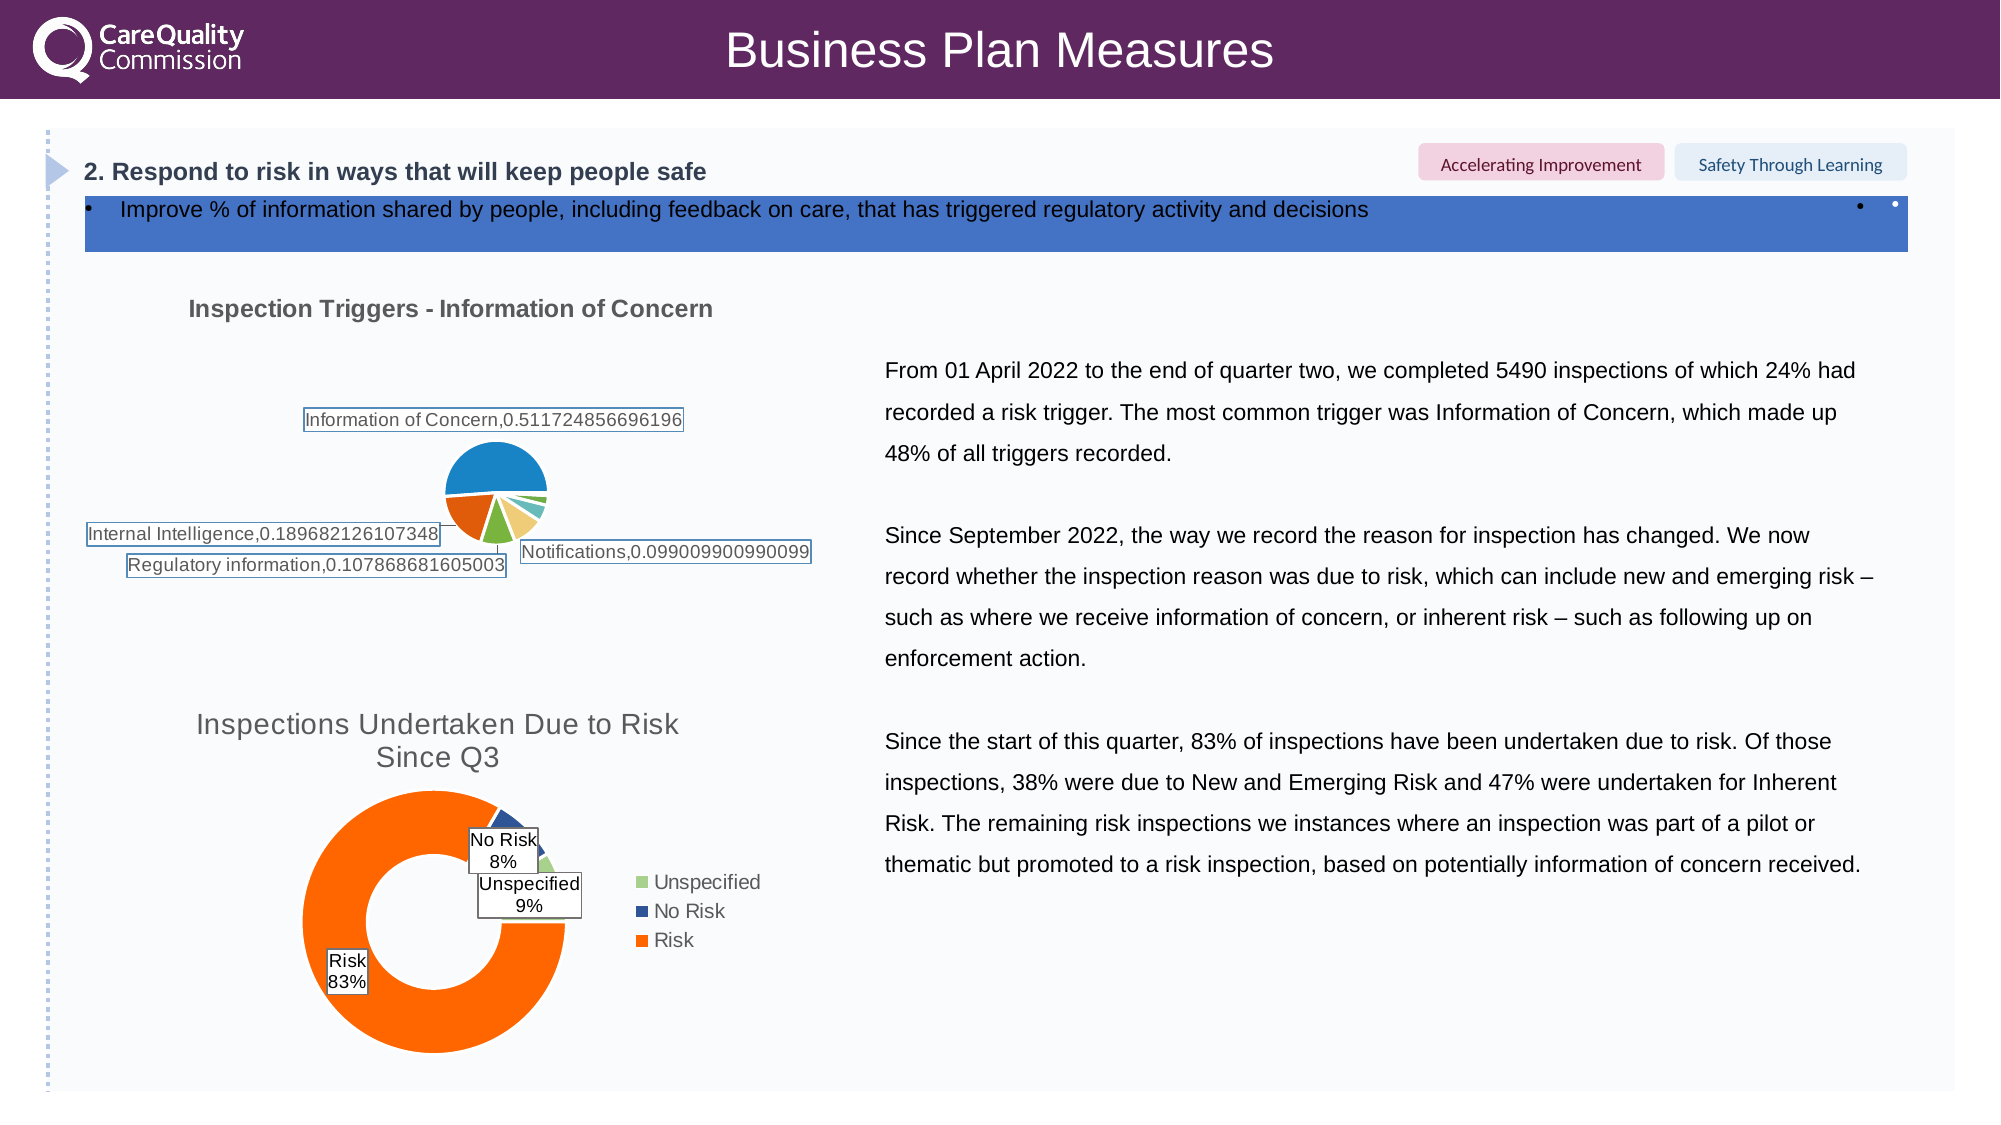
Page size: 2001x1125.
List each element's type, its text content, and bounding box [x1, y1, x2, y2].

chart [85, 273, 812, 1082]
text_box From 01 April 2022 to the end of quarter two, we completed 5490 inspections of which 24% had recorded a risk trigger. The most common trigger was Information of Concern, which made up 48% of all triggers recorded. Since September 2022, the way we record the reason for inspection has changed. We now record whether the inspection reason was due to risk, which can include new and emerging risk – such as where we receive information of concern, or inherent risk – such as following up on enforcement action. Since the start of this quarter, 83% of inspections have been undertaken due to risk. Of those inspections, 38% were due to New and Emerging Risk and 47% were undertaken for Inherent Risk. The remaining risk inspections we instances where an inspection was part of a pilot or thematic but promoted to a risk inspection, based on potentially information of concern received. [869, 334, 1894, 928]
text_box Safety Through Learning [1674, 143, 1908, 181]
text_box [45, 128, 1955, 1091]
text_box [0, 0, 2000, 99]
picture [32, 16, 245, 84]
table_header  [1848, 196, 1908, 252]
text_box Business Plan Measures [641, 9, 1358, 86]
text_box 2. Respond to risk in ways that will keep people safe [69, 147, 984, 194]
table_header Improve % of information shared by people, including feedback on care, that has triggered regulatory activity and decisions [85, 196, 1848, 252]
text_box Accelerating Improvement [1418, 143, 1665, 181]
